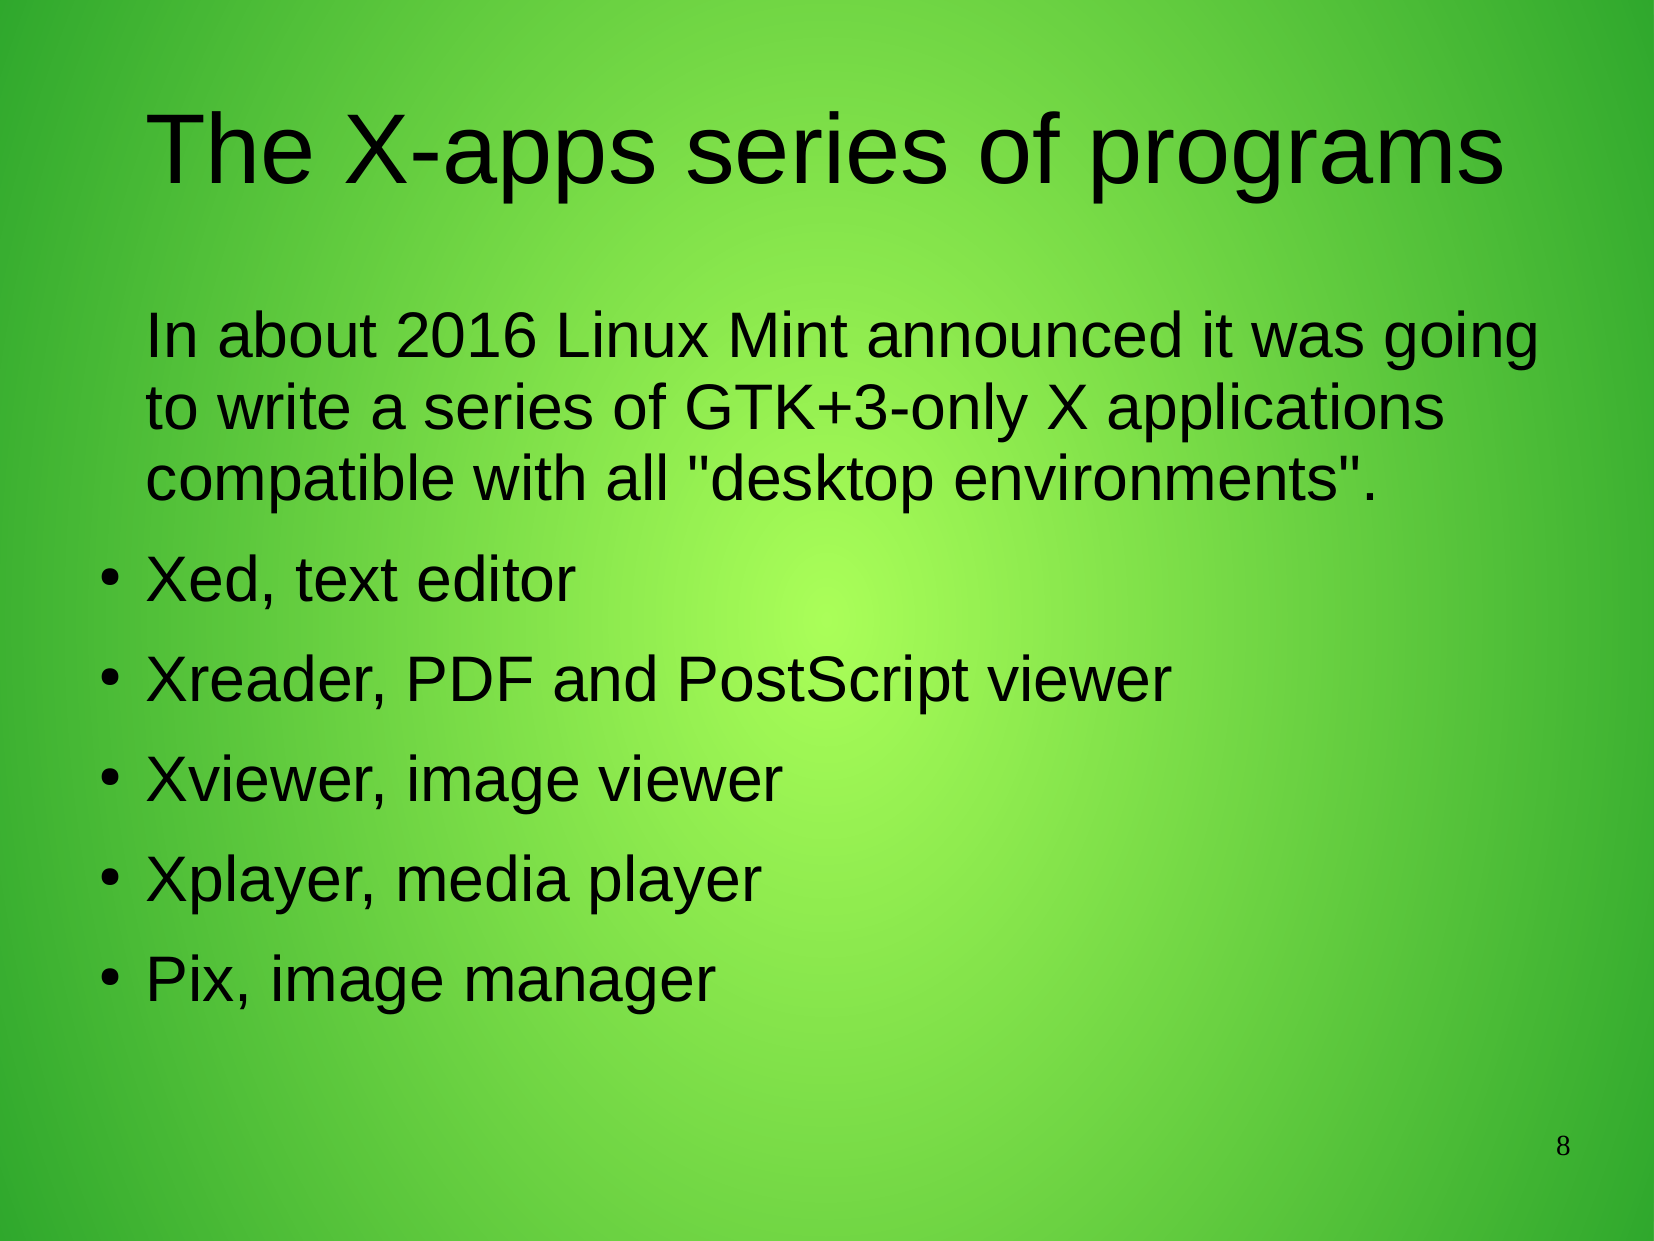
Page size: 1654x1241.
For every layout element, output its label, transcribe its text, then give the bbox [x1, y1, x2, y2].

title The X-apps series of programs [82, 47, 1571, 252]
list In about 2016 Linux Mint announced it was going to write a series of GTK+3-only X applications compatible with all "desktop environments". Xed, text editor Xreader, PDF and PostScript viewer Xviewer, image viewer Xplayer, media player Pix, image manager [82, 299, 1571, 1019]
